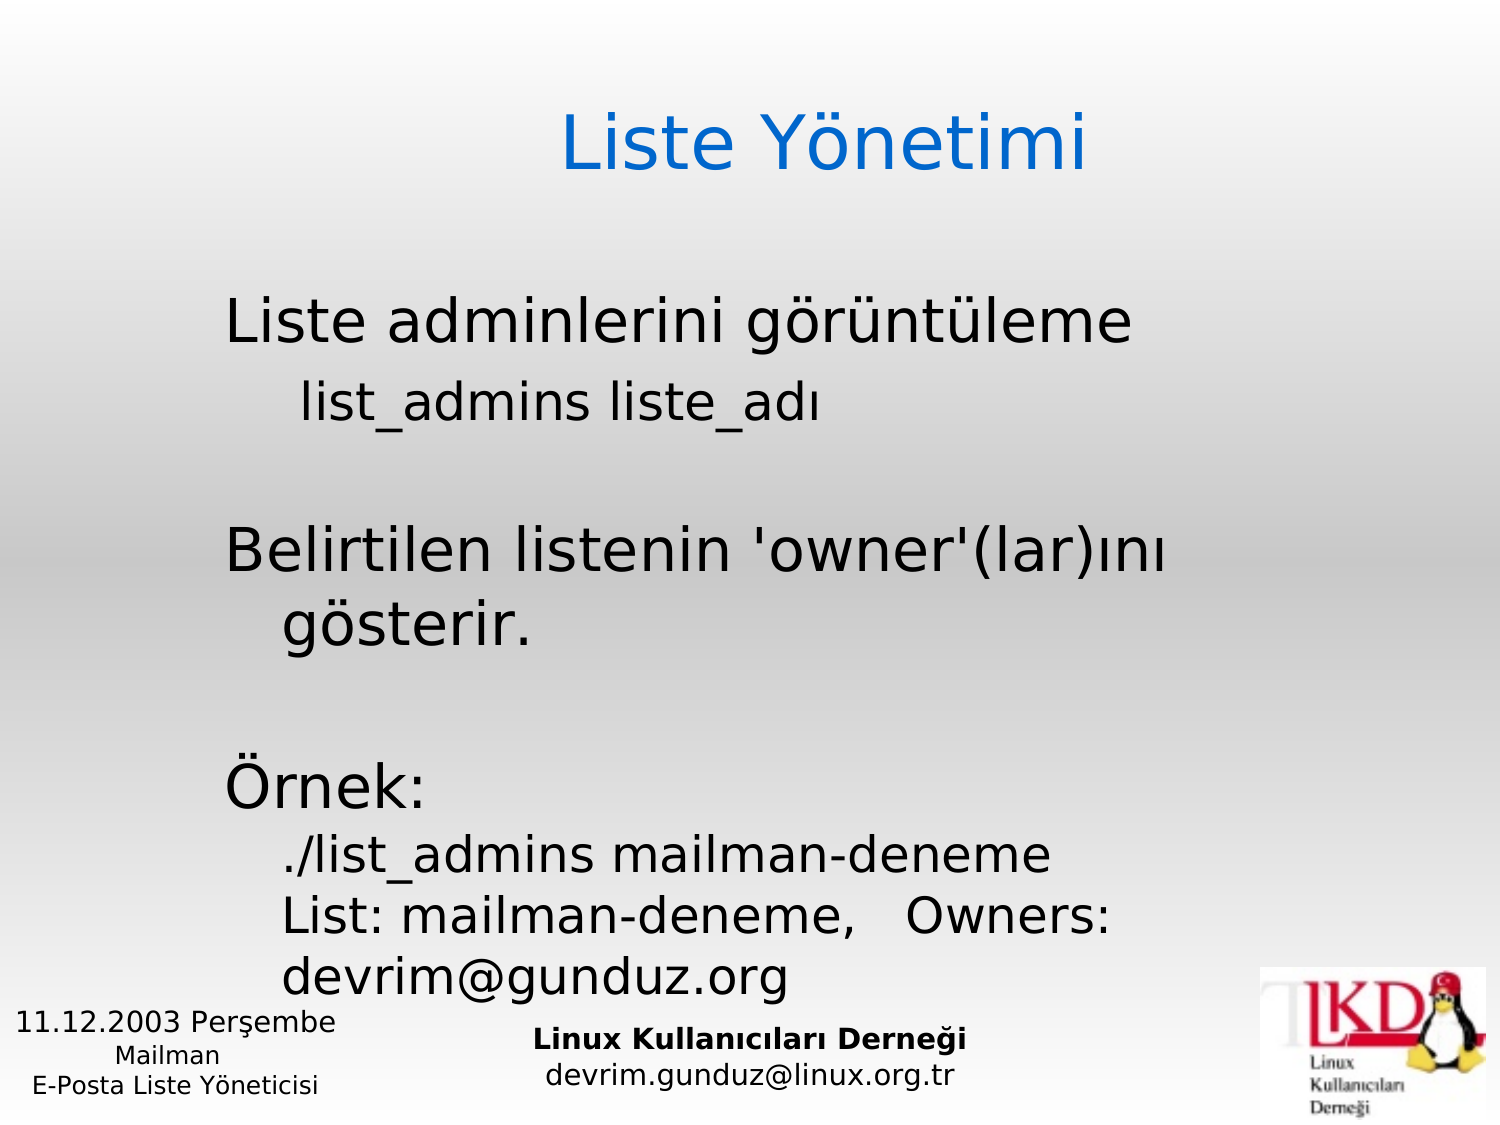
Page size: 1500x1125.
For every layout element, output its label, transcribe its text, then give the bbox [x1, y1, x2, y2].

list Liste adminlerini görüntüleme list_admins liste_adı Belirtilen listenin 'owner'(lar)ını gösterir. Örnek: ./list_admins mailman-deneme List: mailman-deneme, Owners: devrim@gunduz.org [224, 282, 1425, 1003]
title Liste Yönetimi [224, 43, 1425, 238]
picture [1260, 967, 1486, 1120]
